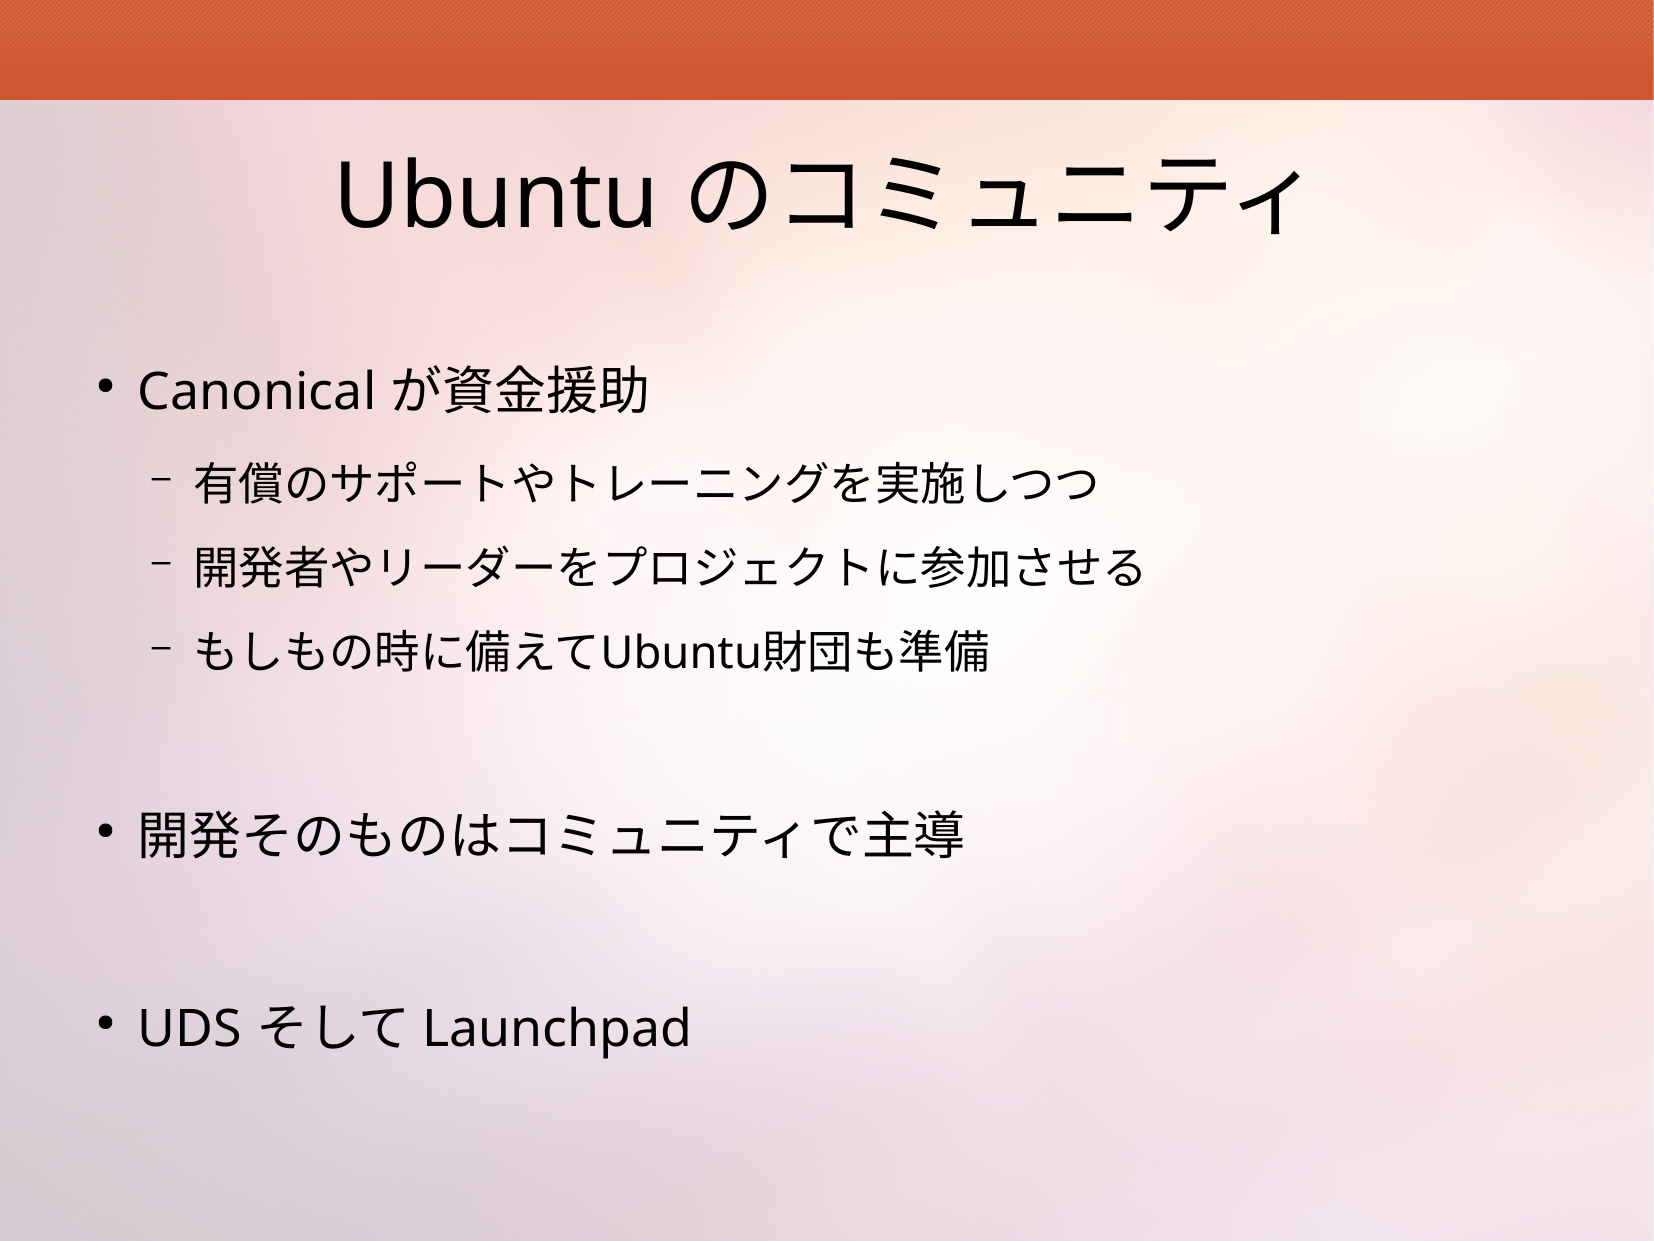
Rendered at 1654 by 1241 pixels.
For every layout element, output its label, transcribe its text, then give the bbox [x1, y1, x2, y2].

title Ubuntu のコミュニティ [82, 118, 1571, 257]
list Canonical が資金援助 有償のサポートやトレーニングを実施しつつ 開発者やリーダーをプロジェクトに参加させる もしもの時に備えてUbuntu財団も準備 開発そのものはコミュニティで主導 UDS そして Launchpad [82, 349, 1538, 1069]
picture [0, 0, 1654, 1241]
